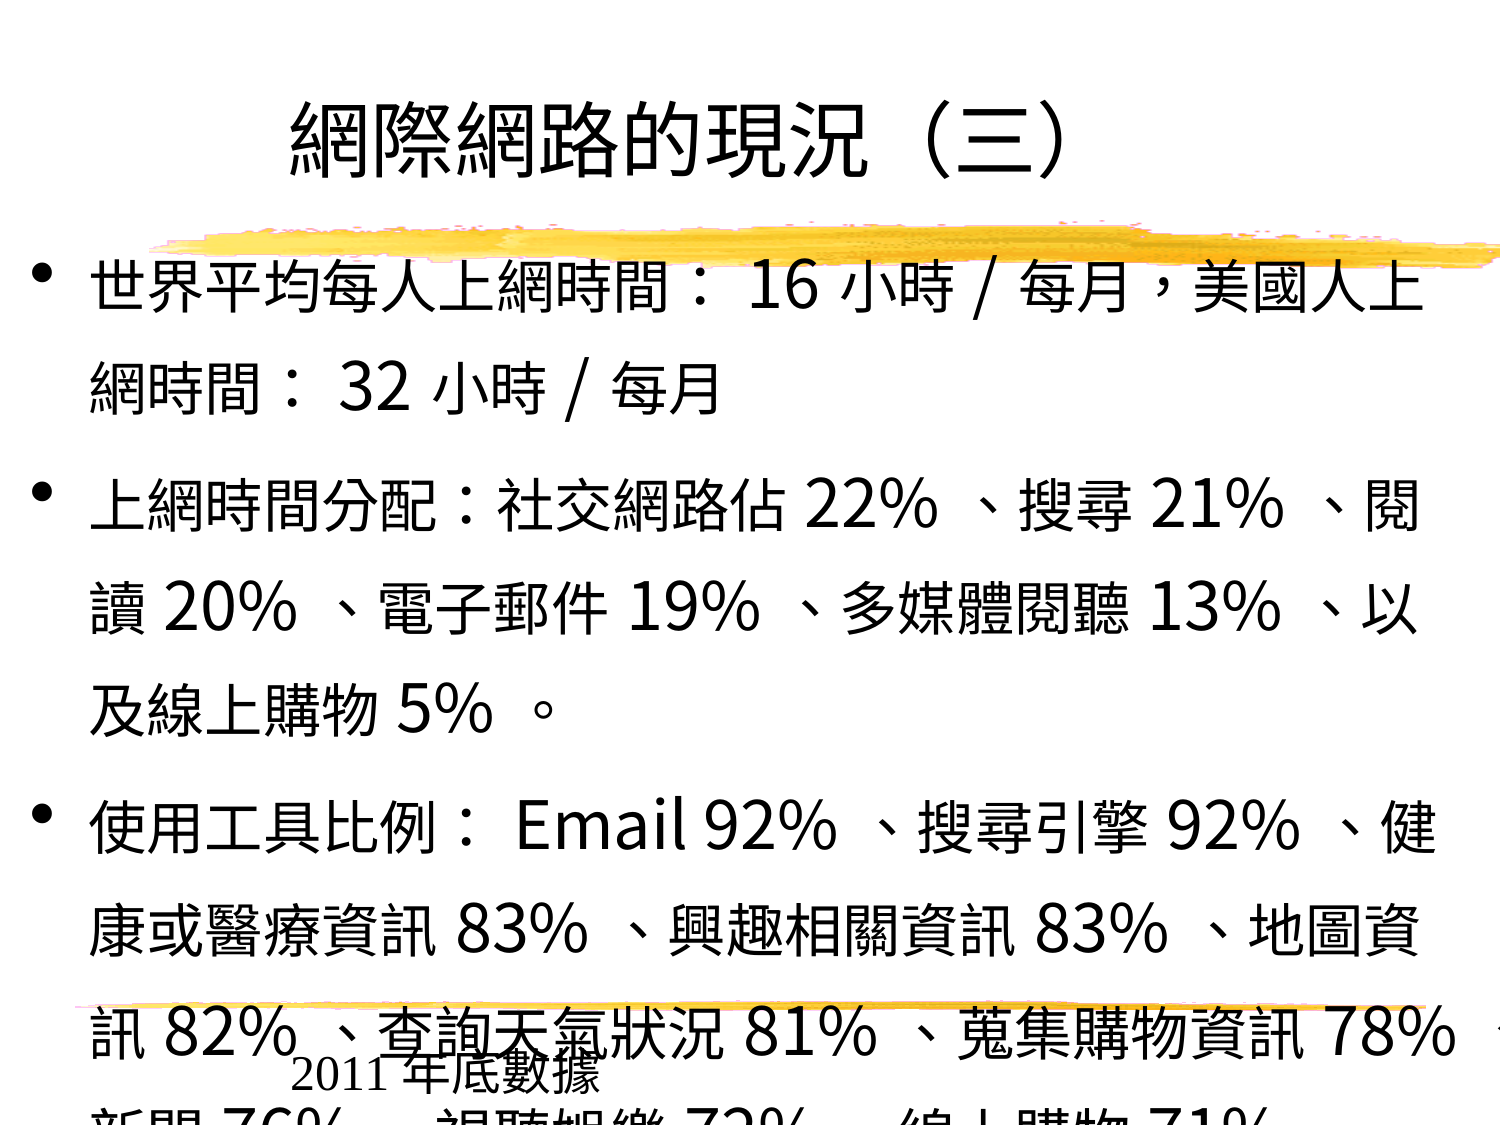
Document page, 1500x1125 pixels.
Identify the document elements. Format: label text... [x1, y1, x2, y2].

text_box 2011年底數據 [290, 1032, 600, 1088]
title 網際網路的現況（三） [66, 37, 1342, 224]
list 世界平均每人上網時間：16小時/每月，美國人上網時間：32小時/每月 上網時間分配：社交網路佔22%、搜尋21%、閱讀20%、電子郵件19%、多媒體閱聽13%、以及線上購物5%。 使用工具比例：Email 92%、搜尋引擎92%、健康或醫療資訊83%、興趣相關資訊83%、地圖資訊82%、查詢天氣狀況81%、蒐集購物資訊78%、新聞76%、視聽娛樂72%、線上購物71%。 [32, 224, 1461, 1125]
picture [1342, 215, 1500, 279]
